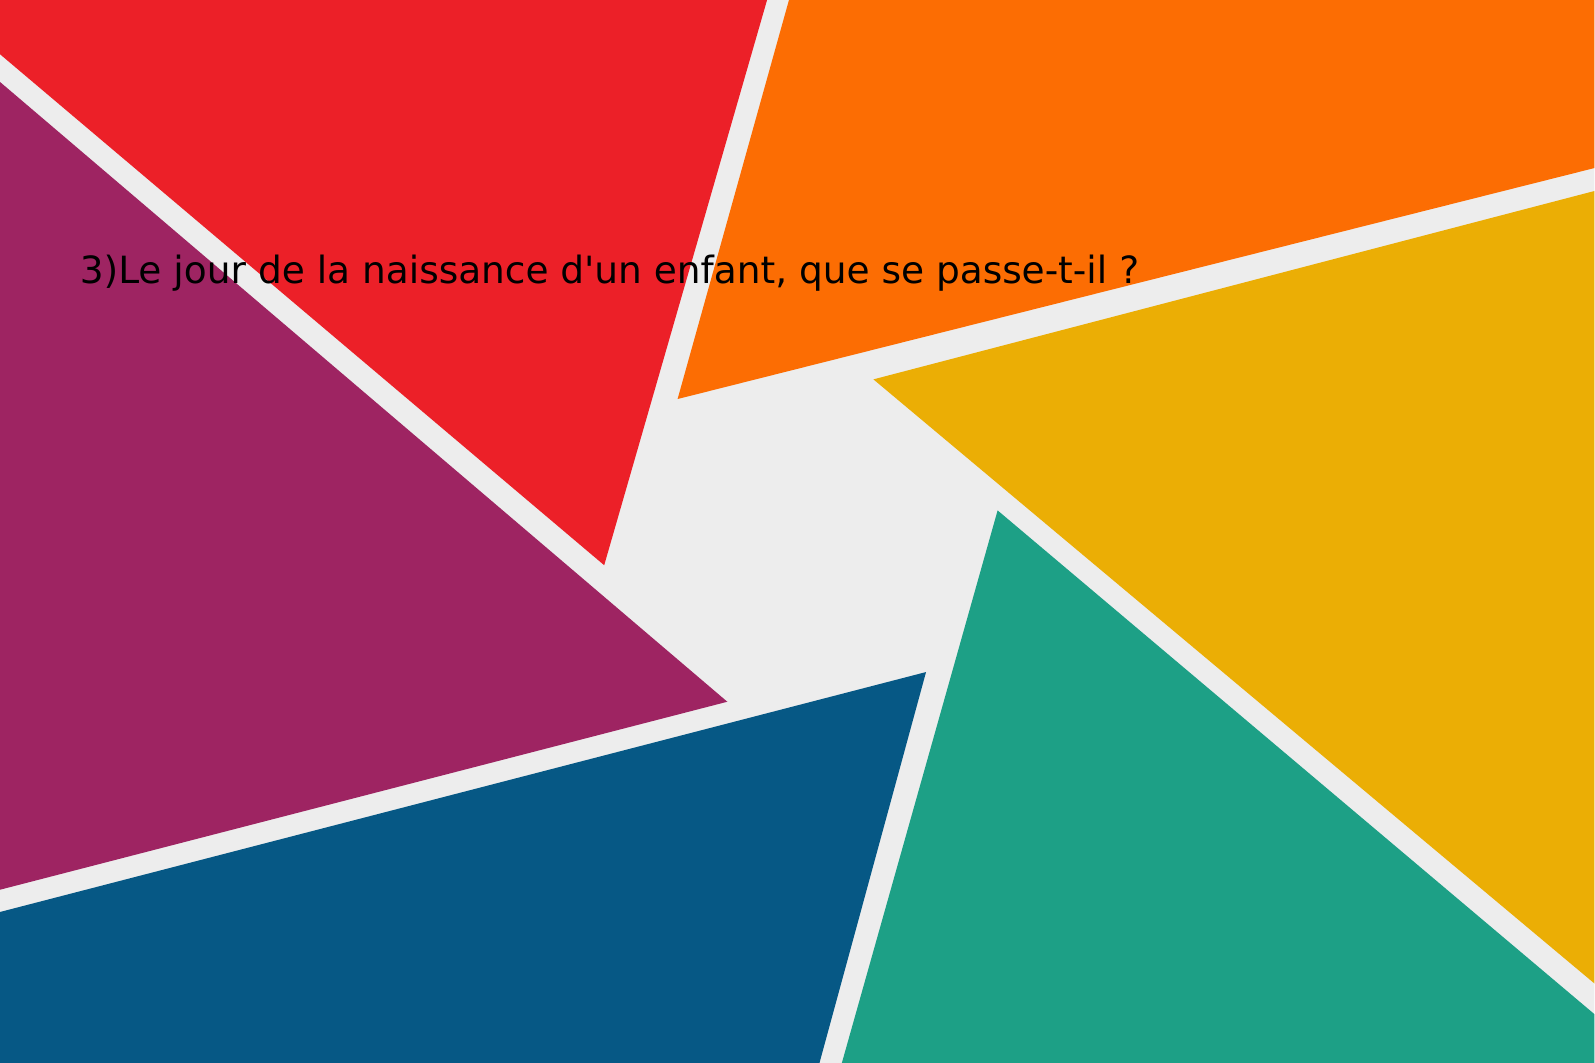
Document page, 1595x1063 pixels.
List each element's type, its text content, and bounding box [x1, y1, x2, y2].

list 3)Le jour de la naissance d'un enfant, que se passe-t-il ? [79, 248, 1515, 866]
